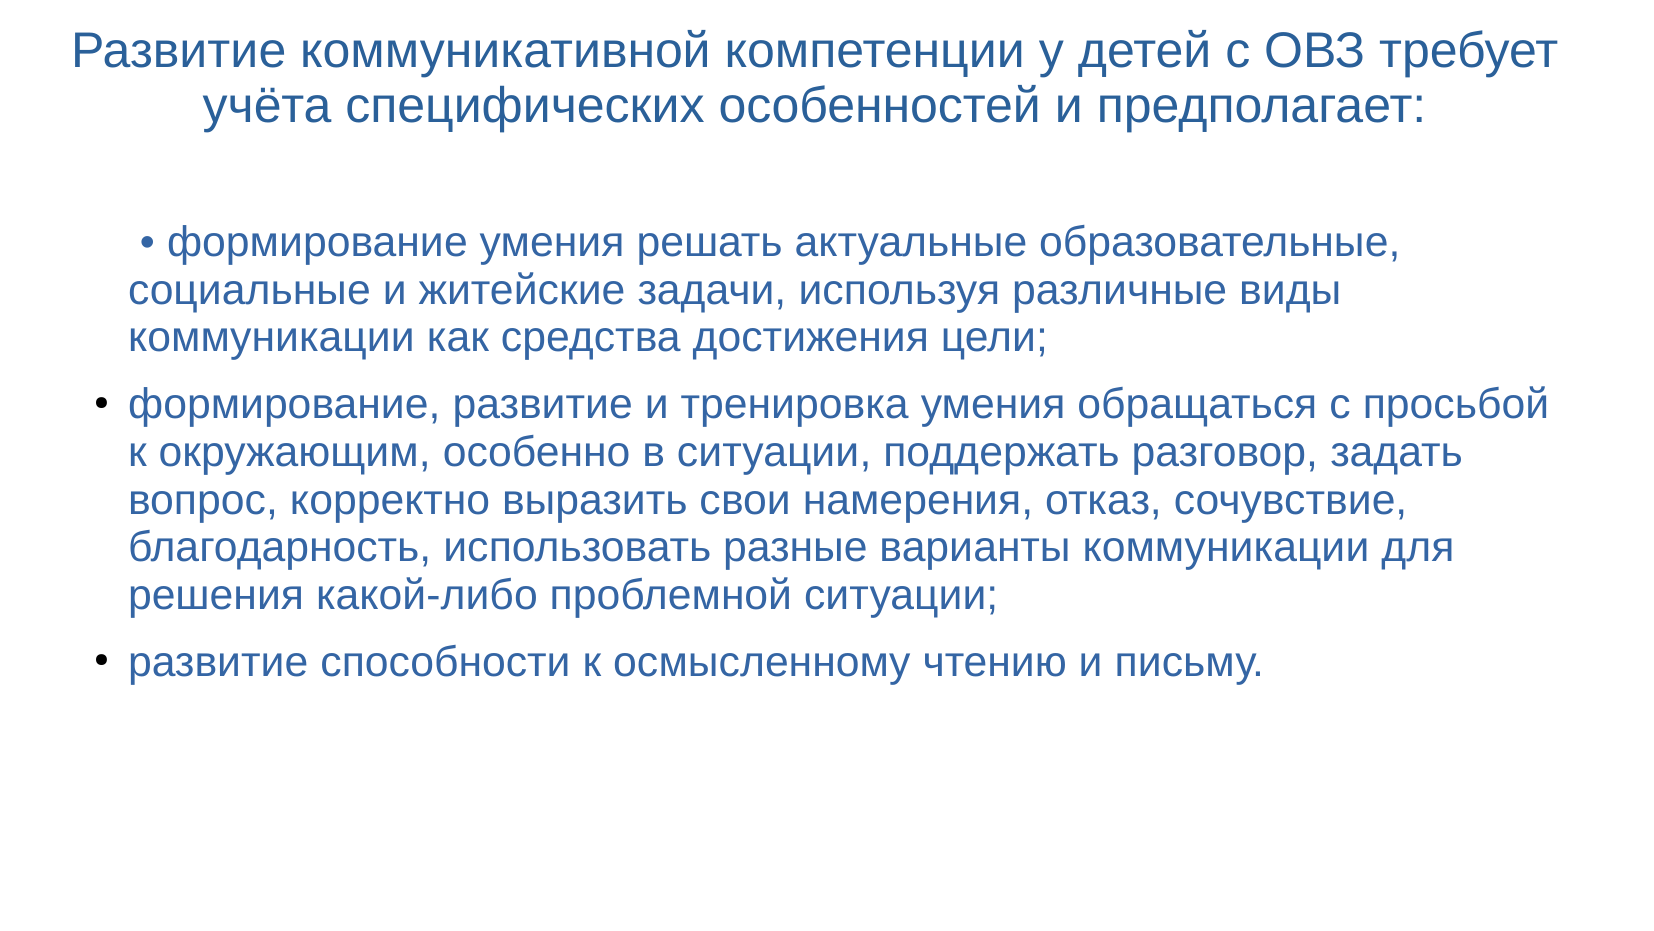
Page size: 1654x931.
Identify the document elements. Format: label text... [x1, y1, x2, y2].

list • формирование умения решать актуальные образовательные, социальные и житейские задачи, используя различные виды коммуникации как средства достижения цели; формирование, развитие и тренировка умения обращаться с просьбой к окружающим, особенно в ситуации, поддержать разговор, задать вопрос, корректно выразить свои намерения, отказ, сочувствие, благодарность, использовать разные варианты коммуникации для решения какой-либо проблемной ситуации; развитие способности к осмысленному чтению и письму. [82, 217, 1571, 758]
title Развитие коммуникативной компетенции у детей с ОВЗ требует учёта специфических особенностей и предполагает: [70, 0, 1560, 156]
